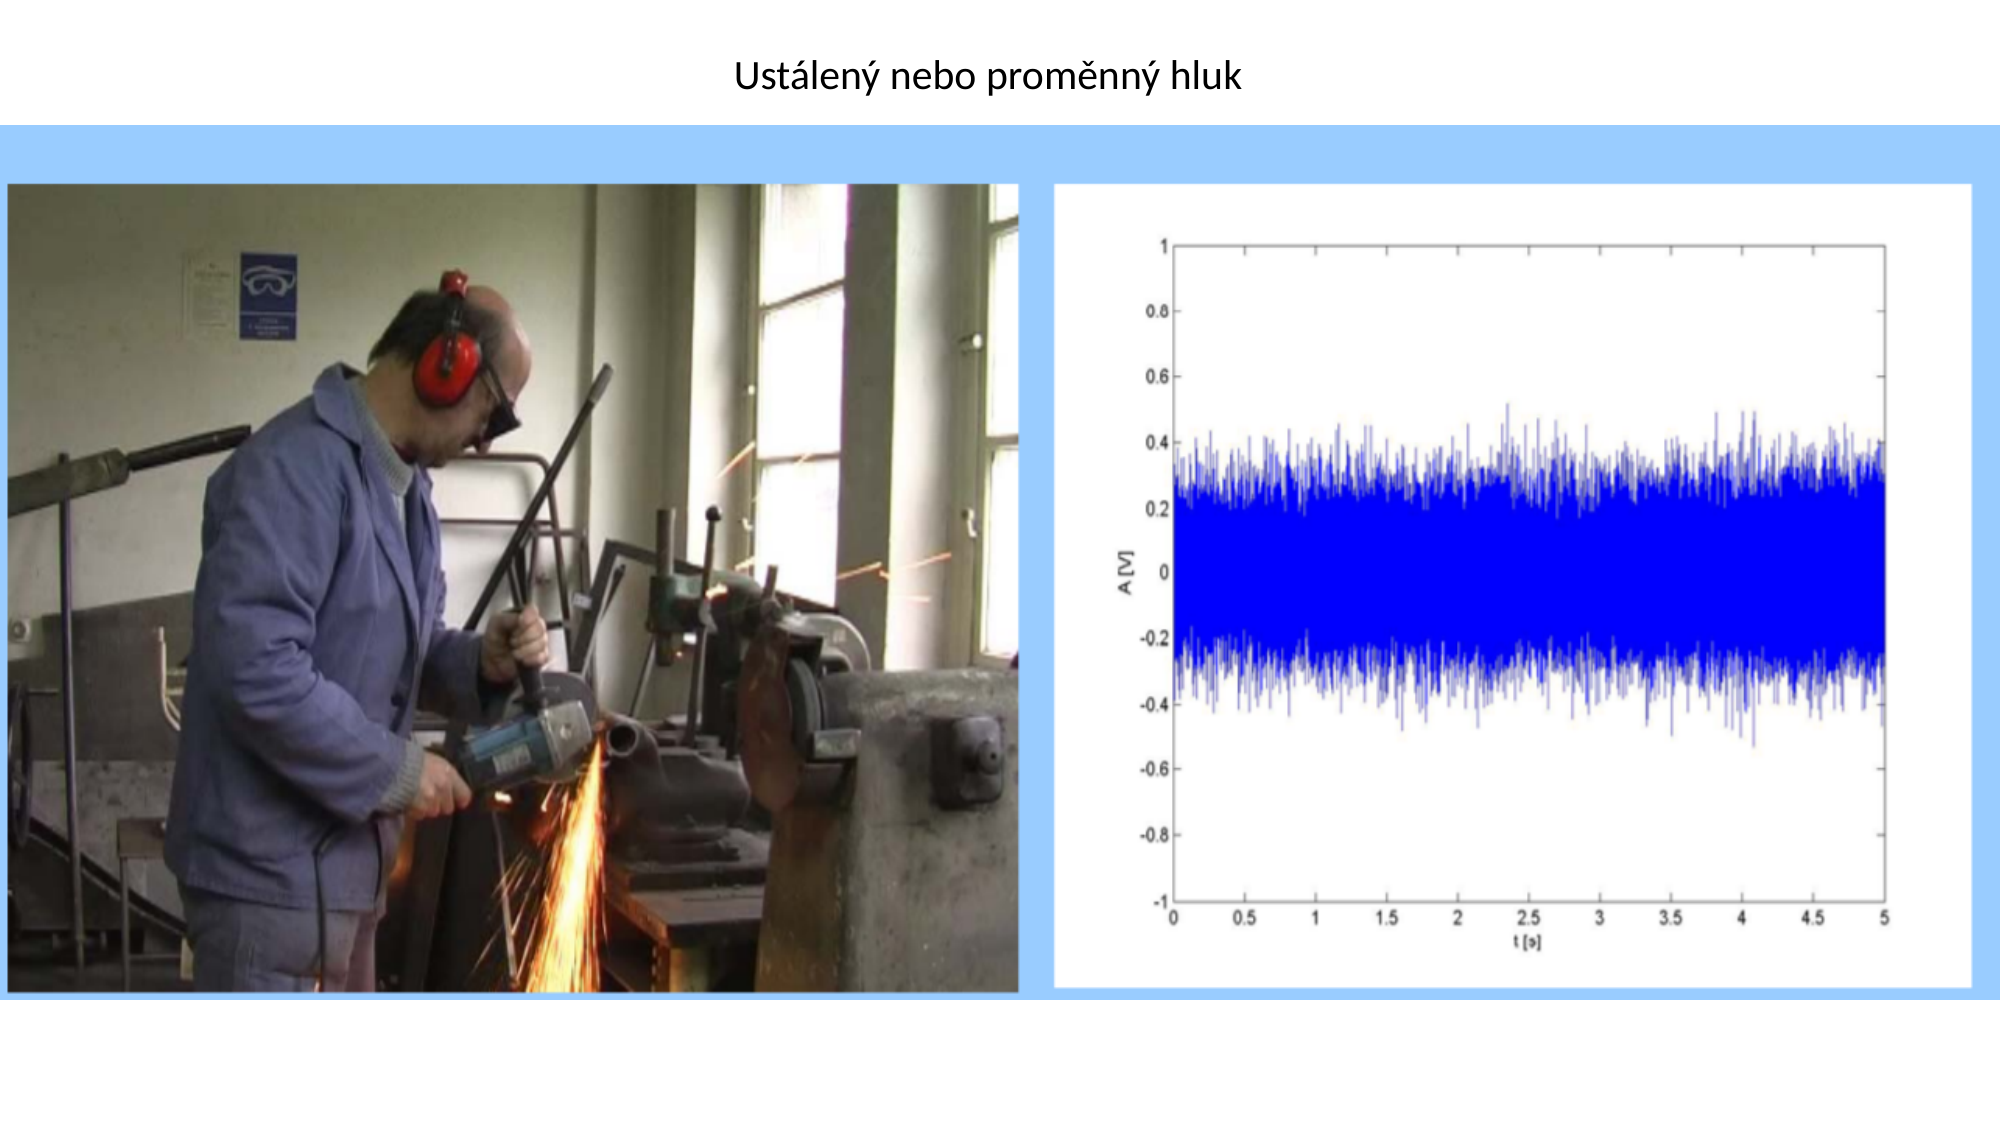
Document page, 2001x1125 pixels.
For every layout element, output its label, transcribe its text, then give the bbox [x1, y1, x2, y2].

text_box Ustálený nebo proměnný hluk [718, 40, 1282, 107]
picture [0, 125, 2000, 1000]
